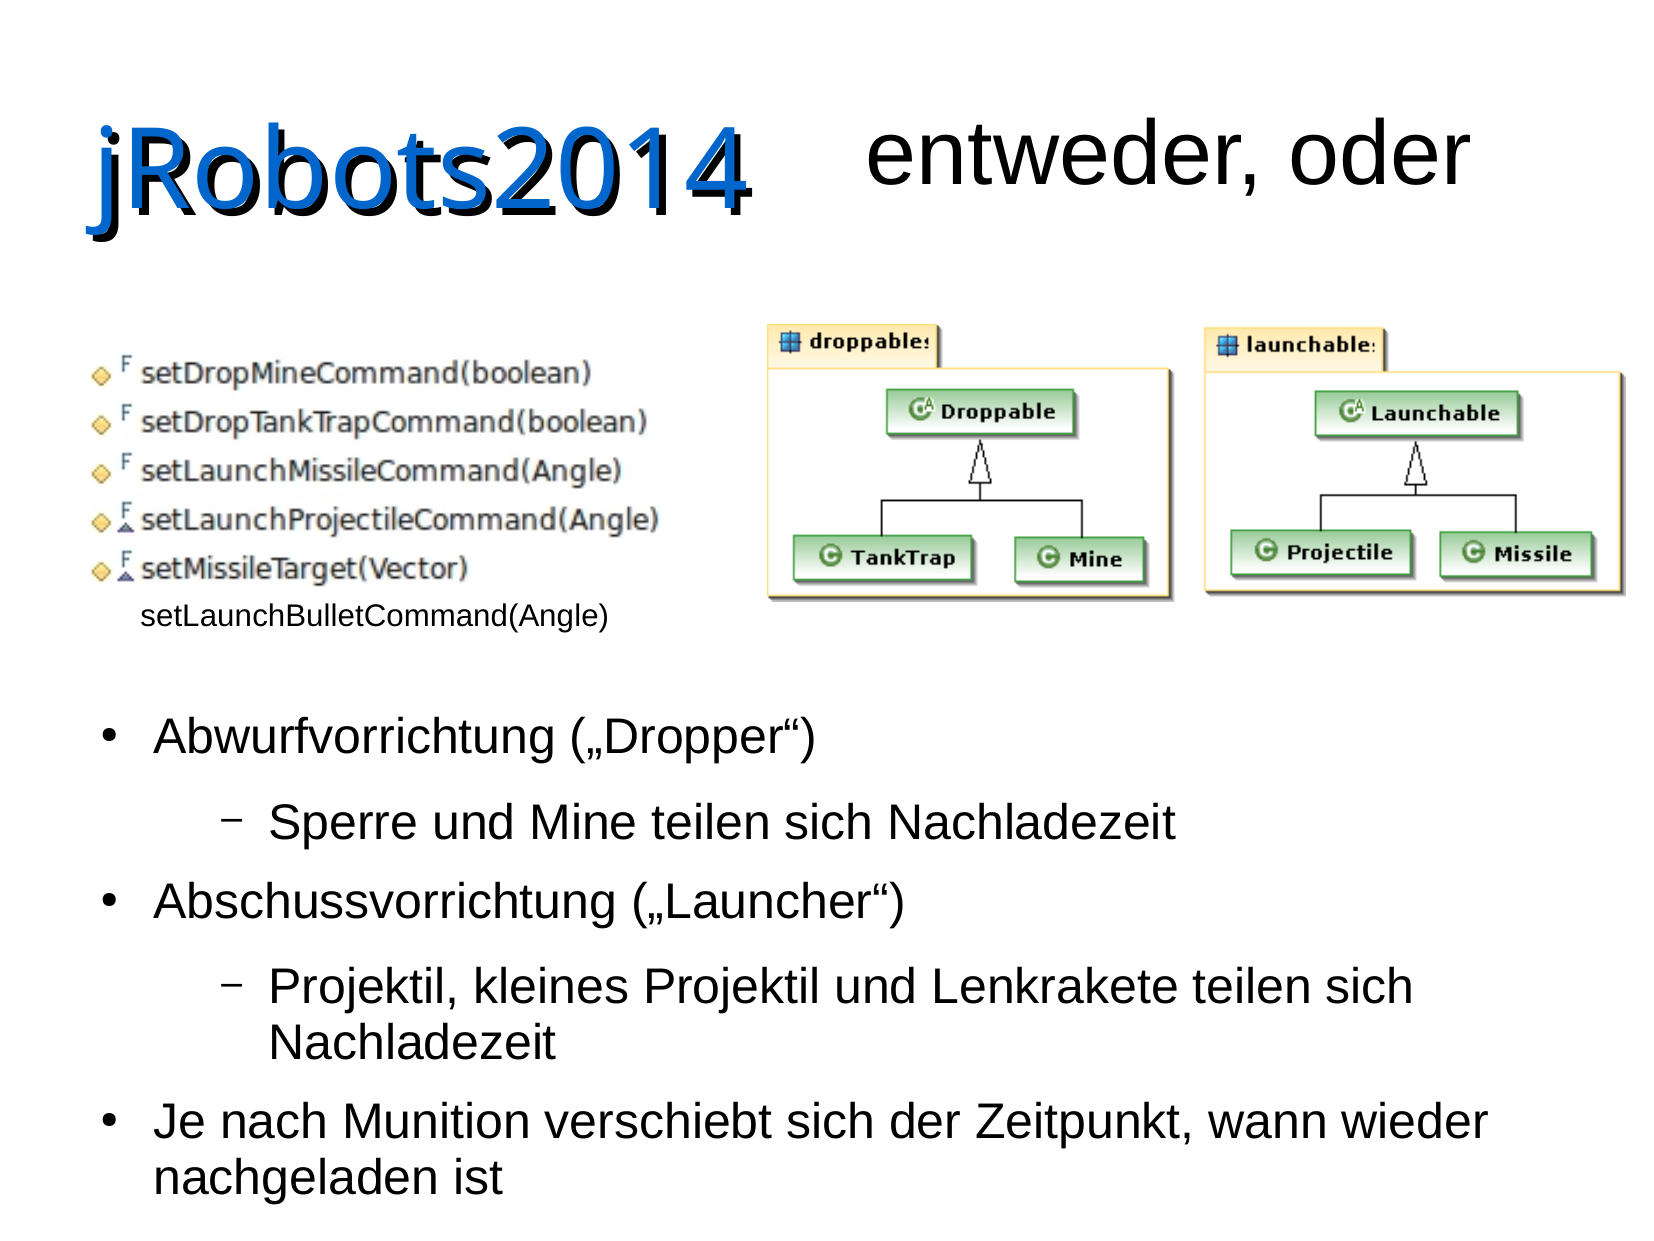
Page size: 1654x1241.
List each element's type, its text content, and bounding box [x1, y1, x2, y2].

picture [767, 324, 1626, 602]
text_box setLaunchBulletCommand(Angle) [125, 590, 623, 641]
title entweder, oder [767, 49, 1571, 257]
list Abwurfvorrichtung („Dropper“) Sperre und Mine teilen sich Nachladezeit Abschussvorrichtung („Launcher“) Projektil, kleines Projektil und Lenkrakete teilen sich Nachladezeit Je nach Munition verschiebt sich der Zeitpunkt, wann wieder nachgeladen ist [82, 708, 1595, 1206]
picture [88, 349, 663, 591]
